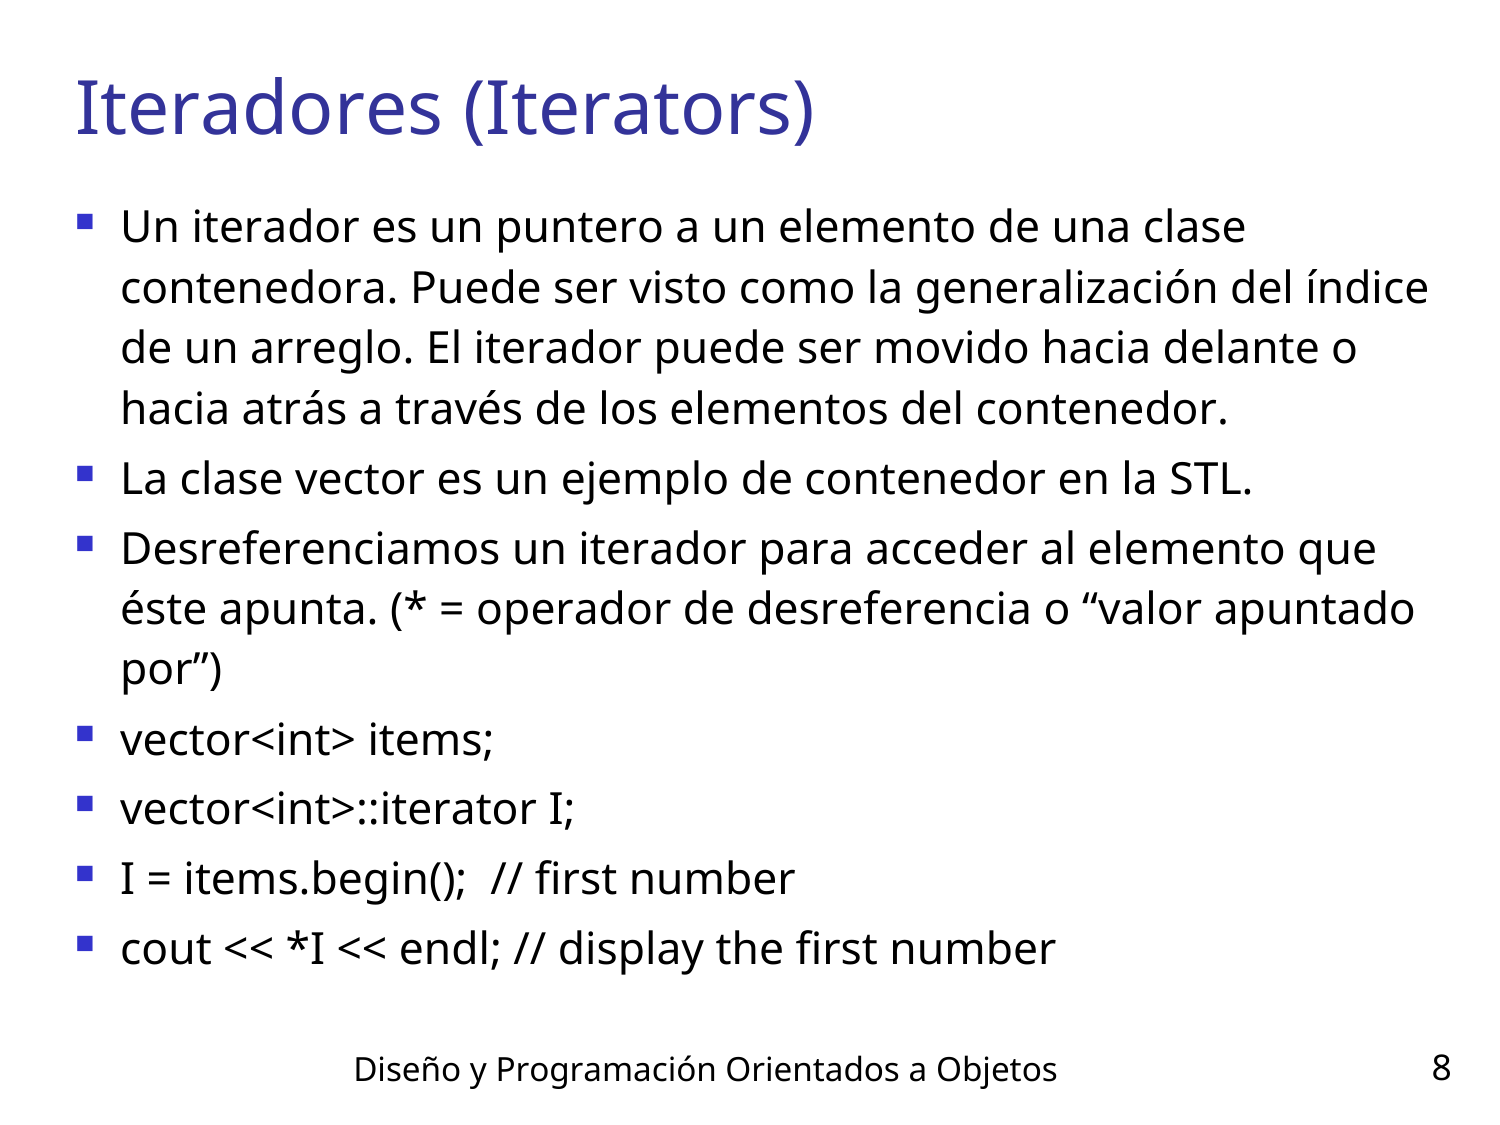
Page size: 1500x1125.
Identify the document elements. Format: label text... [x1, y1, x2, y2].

list Un iterador es un puntero a un elemento de una clase contenedora. Puede ser visto como la generalización del índice de un arreglo. El iterador puede ser movido hacia delante o hacia atrás a través de los elementos del contenedor. La clase vector es un ejemplo de contenedor en la STL. Desreferenciamos un iterador para acceder al elemento que éste apunta. (* = operador de desreferencia o “valor apuntado por”)‏ vector<int> items; vector<int>::iterator I; I = items.begin(); // first number cout << *I << endl; // display the first number [75, 195, 1462, 1021]
title Iteradores (Iterators)‏ [75, 19, 1466, 183]
